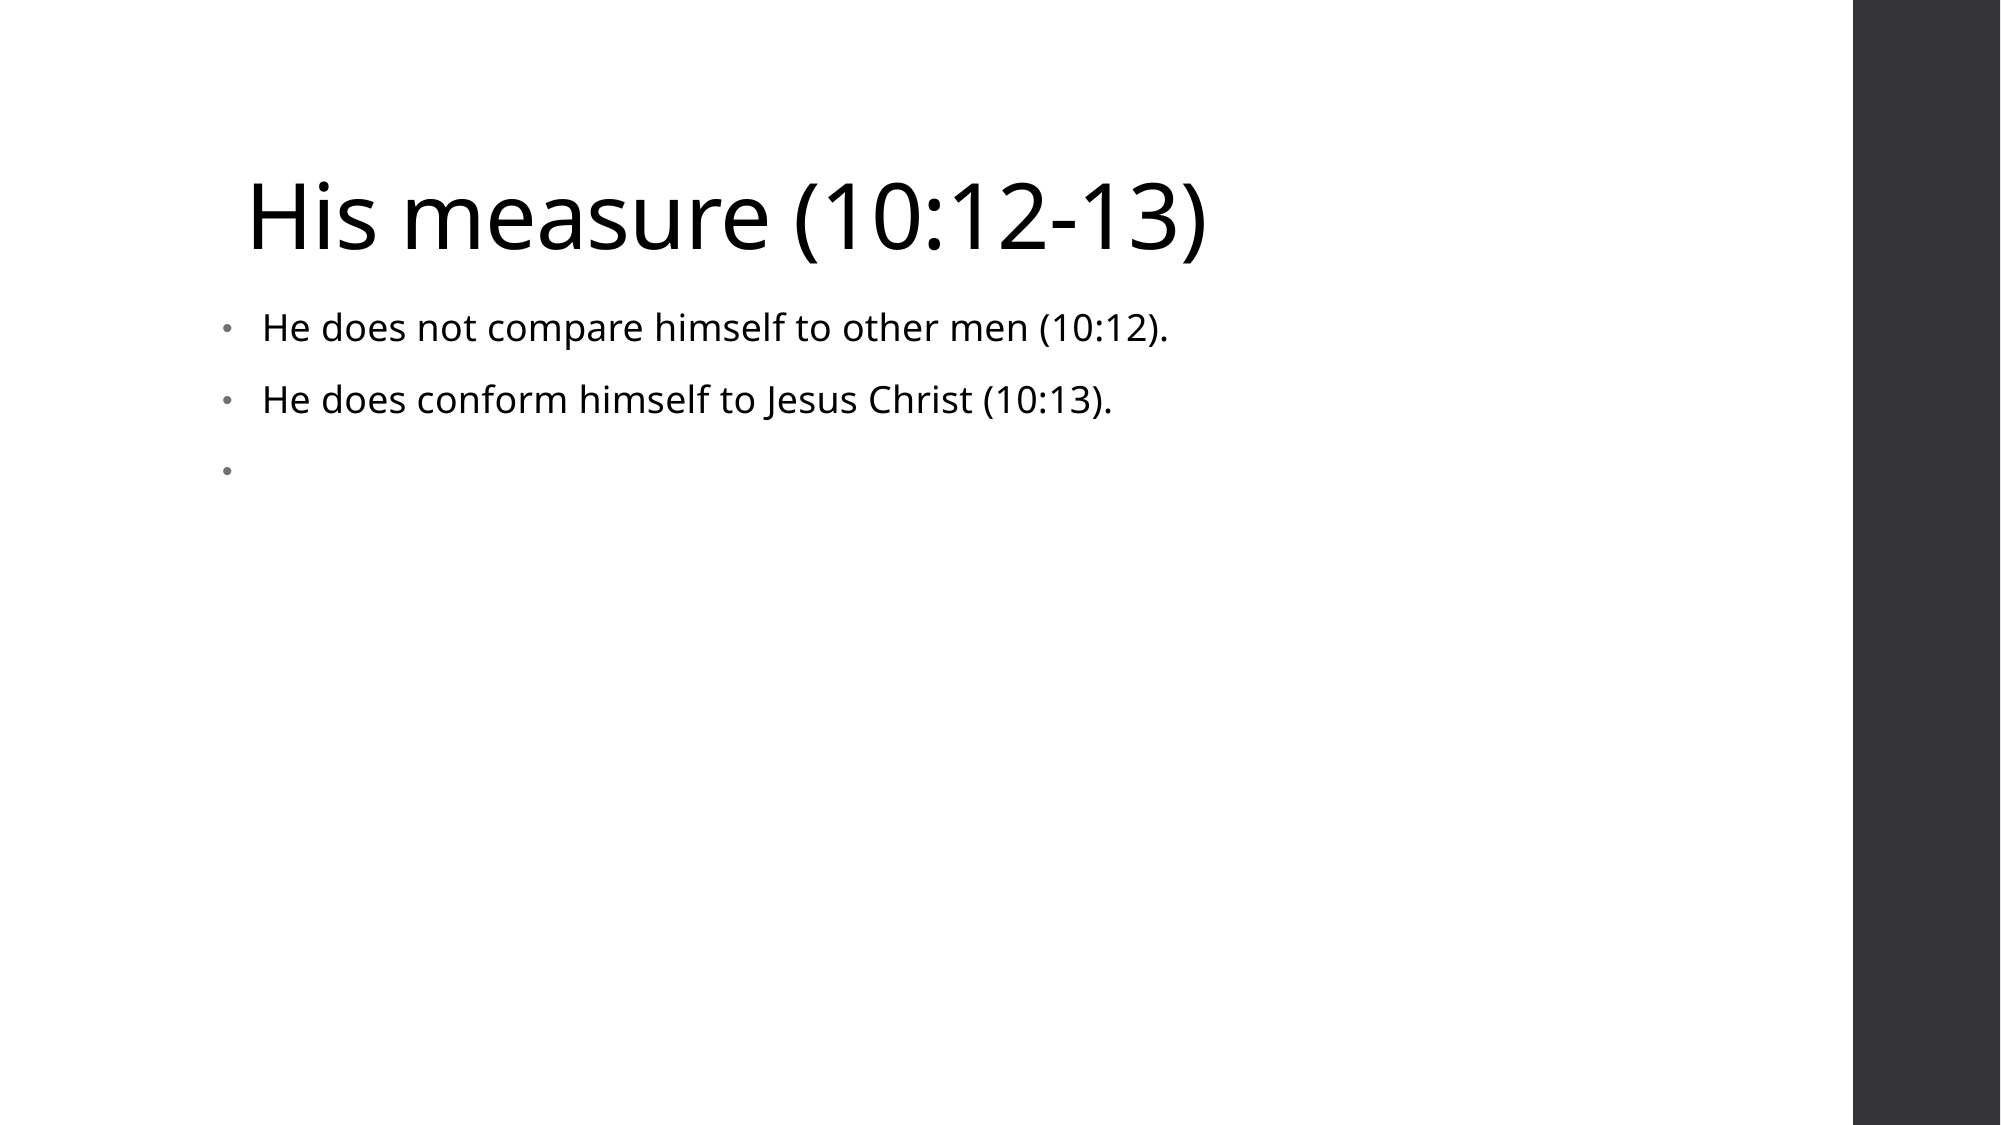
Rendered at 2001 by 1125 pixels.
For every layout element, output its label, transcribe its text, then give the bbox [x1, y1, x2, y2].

title His measure (10:12-13) [206, 60, 1797, 278]
list He does not compare himself to other men (10:12). He does conform himself to Jesus Christ (10:13). [206, 299, 1617, 1014]
